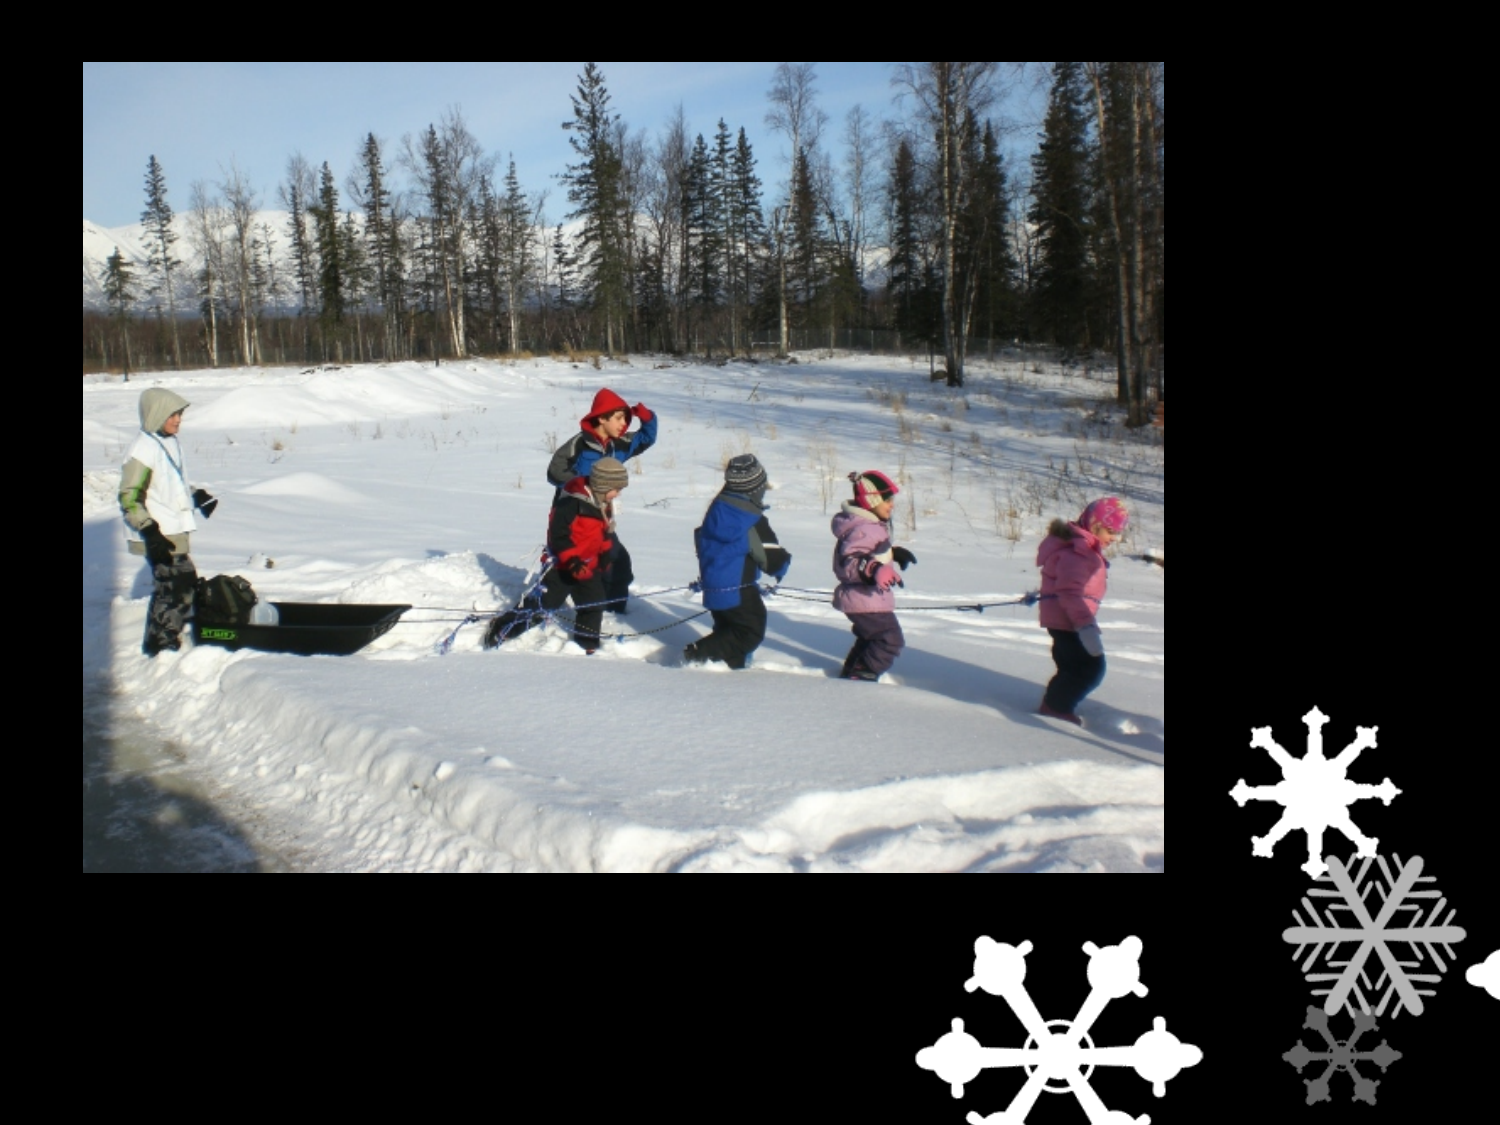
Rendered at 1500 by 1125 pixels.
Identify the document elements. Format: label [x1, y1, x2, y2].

picture [83, 62, 1164, 873]
